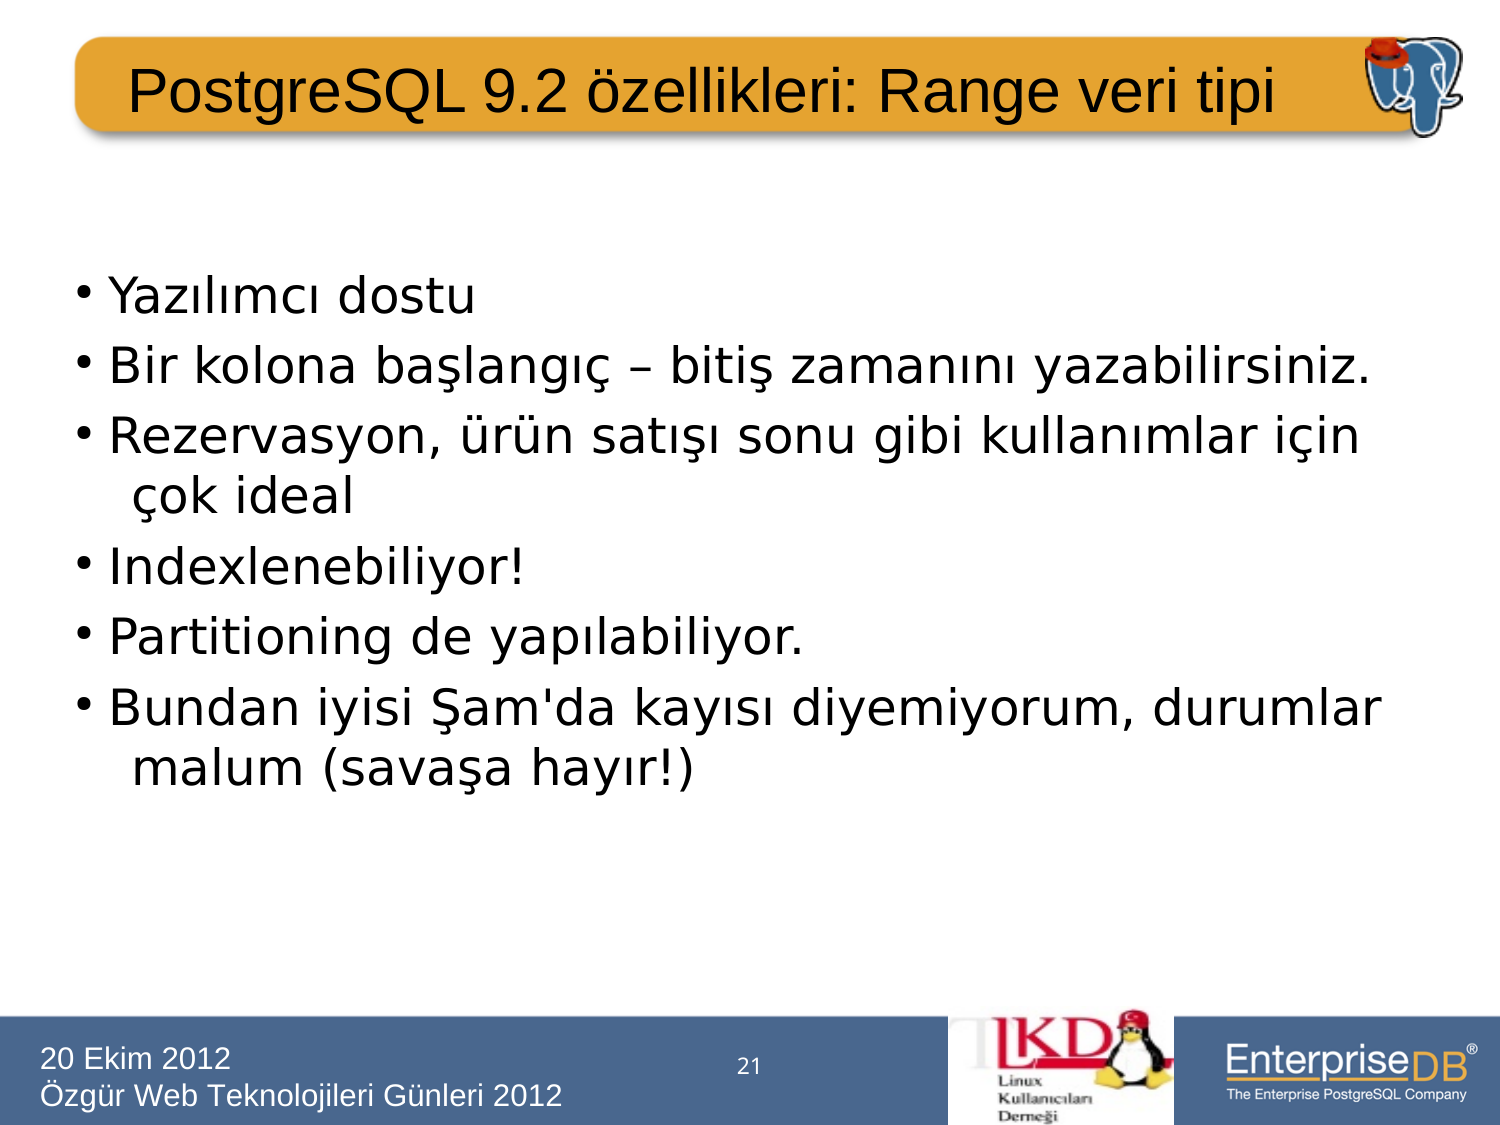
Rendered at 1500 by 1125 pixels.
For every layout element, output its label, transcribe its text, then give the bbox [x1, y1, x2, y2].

list Yazılımcı dostu Bir kolona başlangıç – bitiş zamanını yazabilirsiniz. Rezervasyon, ürün satışı sonu gibi kullanımlar için çok ideal Indexlenebiliyor! Partitioning de yapılabiliyor. Bundan iyisi Şam'da kayısı diyemiyorum, durumlar malum (savaşa hayır!) [75, 263, 1425, 1006]
picture [0, 0, 1500, 1125]
title PostgreSQL 9.2 özellikleri: Range veri tipi [112, 37, 1388, 138]
